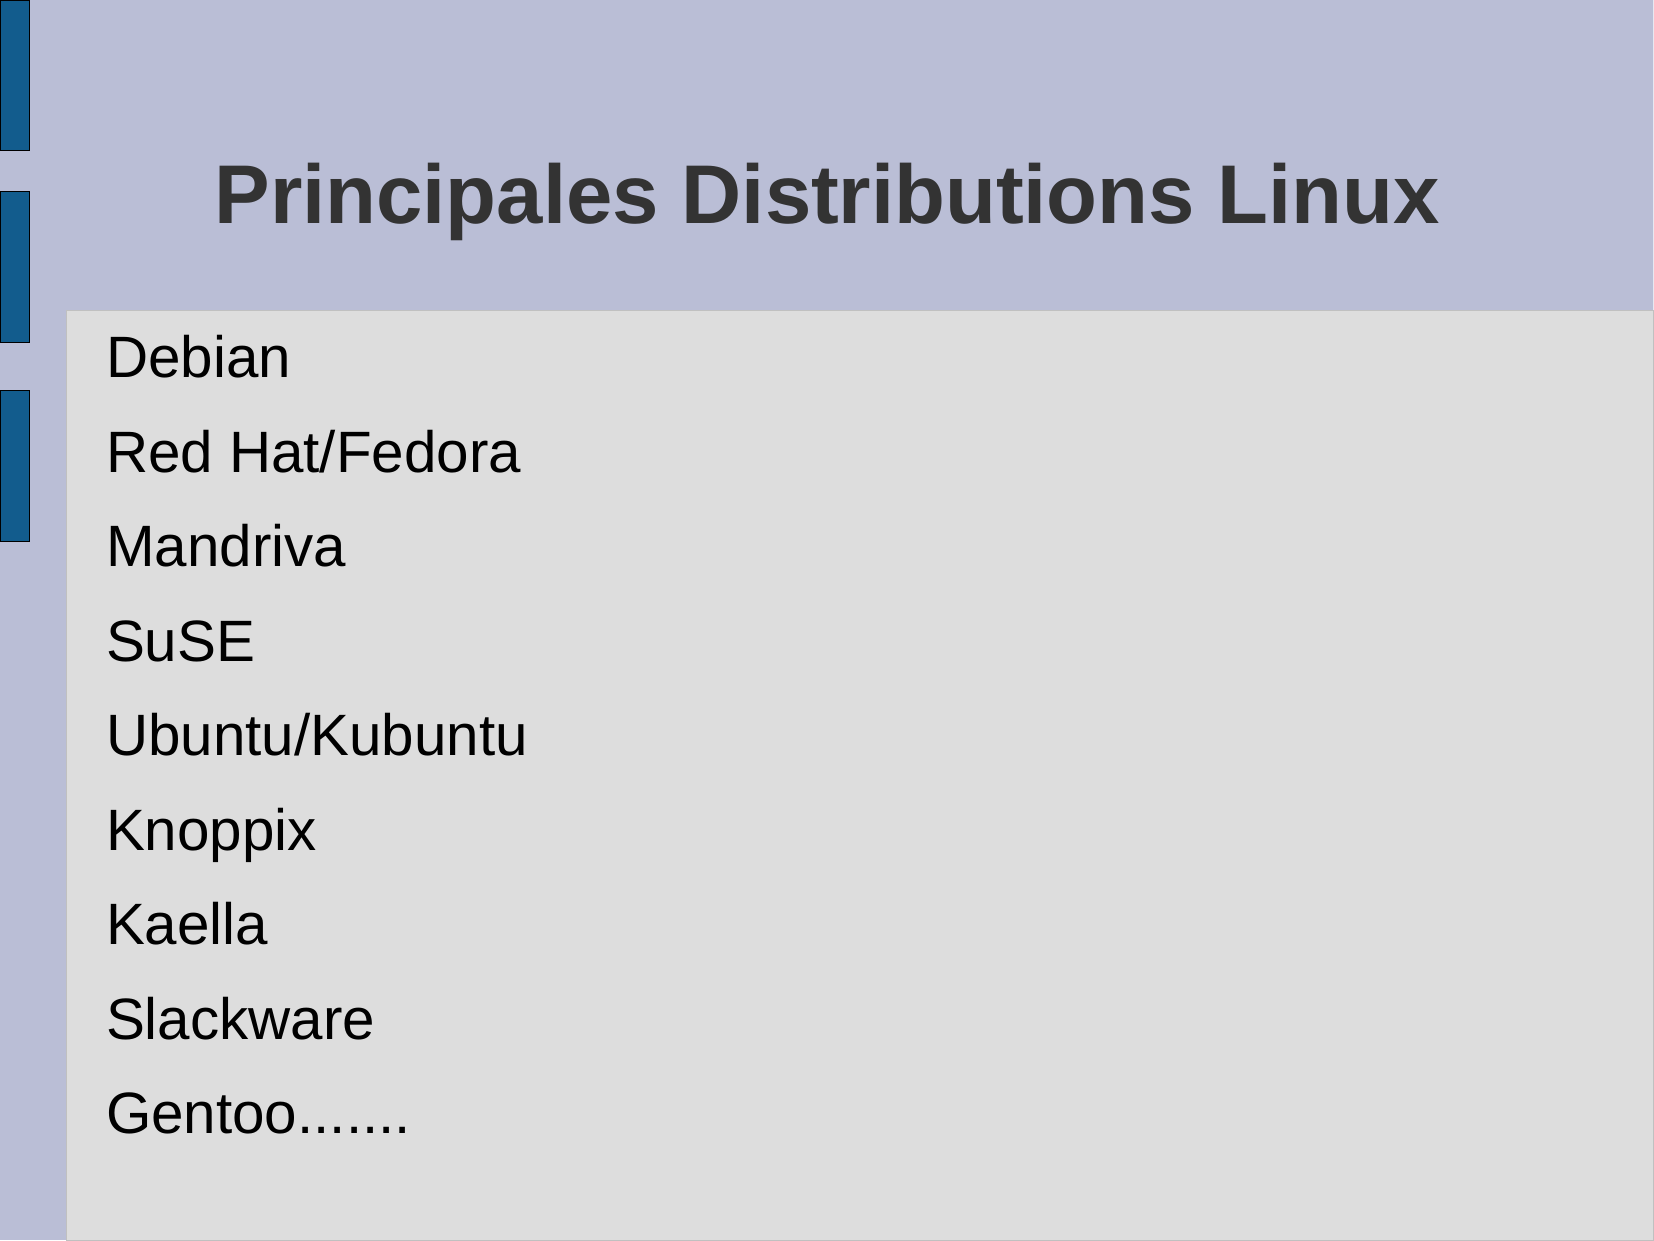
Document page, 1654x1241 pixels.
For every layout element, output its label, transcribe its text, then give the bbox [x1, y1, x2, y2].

title Principales Distributions Linux [121, 91, 1534, 299]
list Debian Red Hat/Fedora Mandriva SuSE Ubuntu/Kubuntu Knoppix Kaella Slackware Gentoo....... [88, 324, 1501, 1182]
